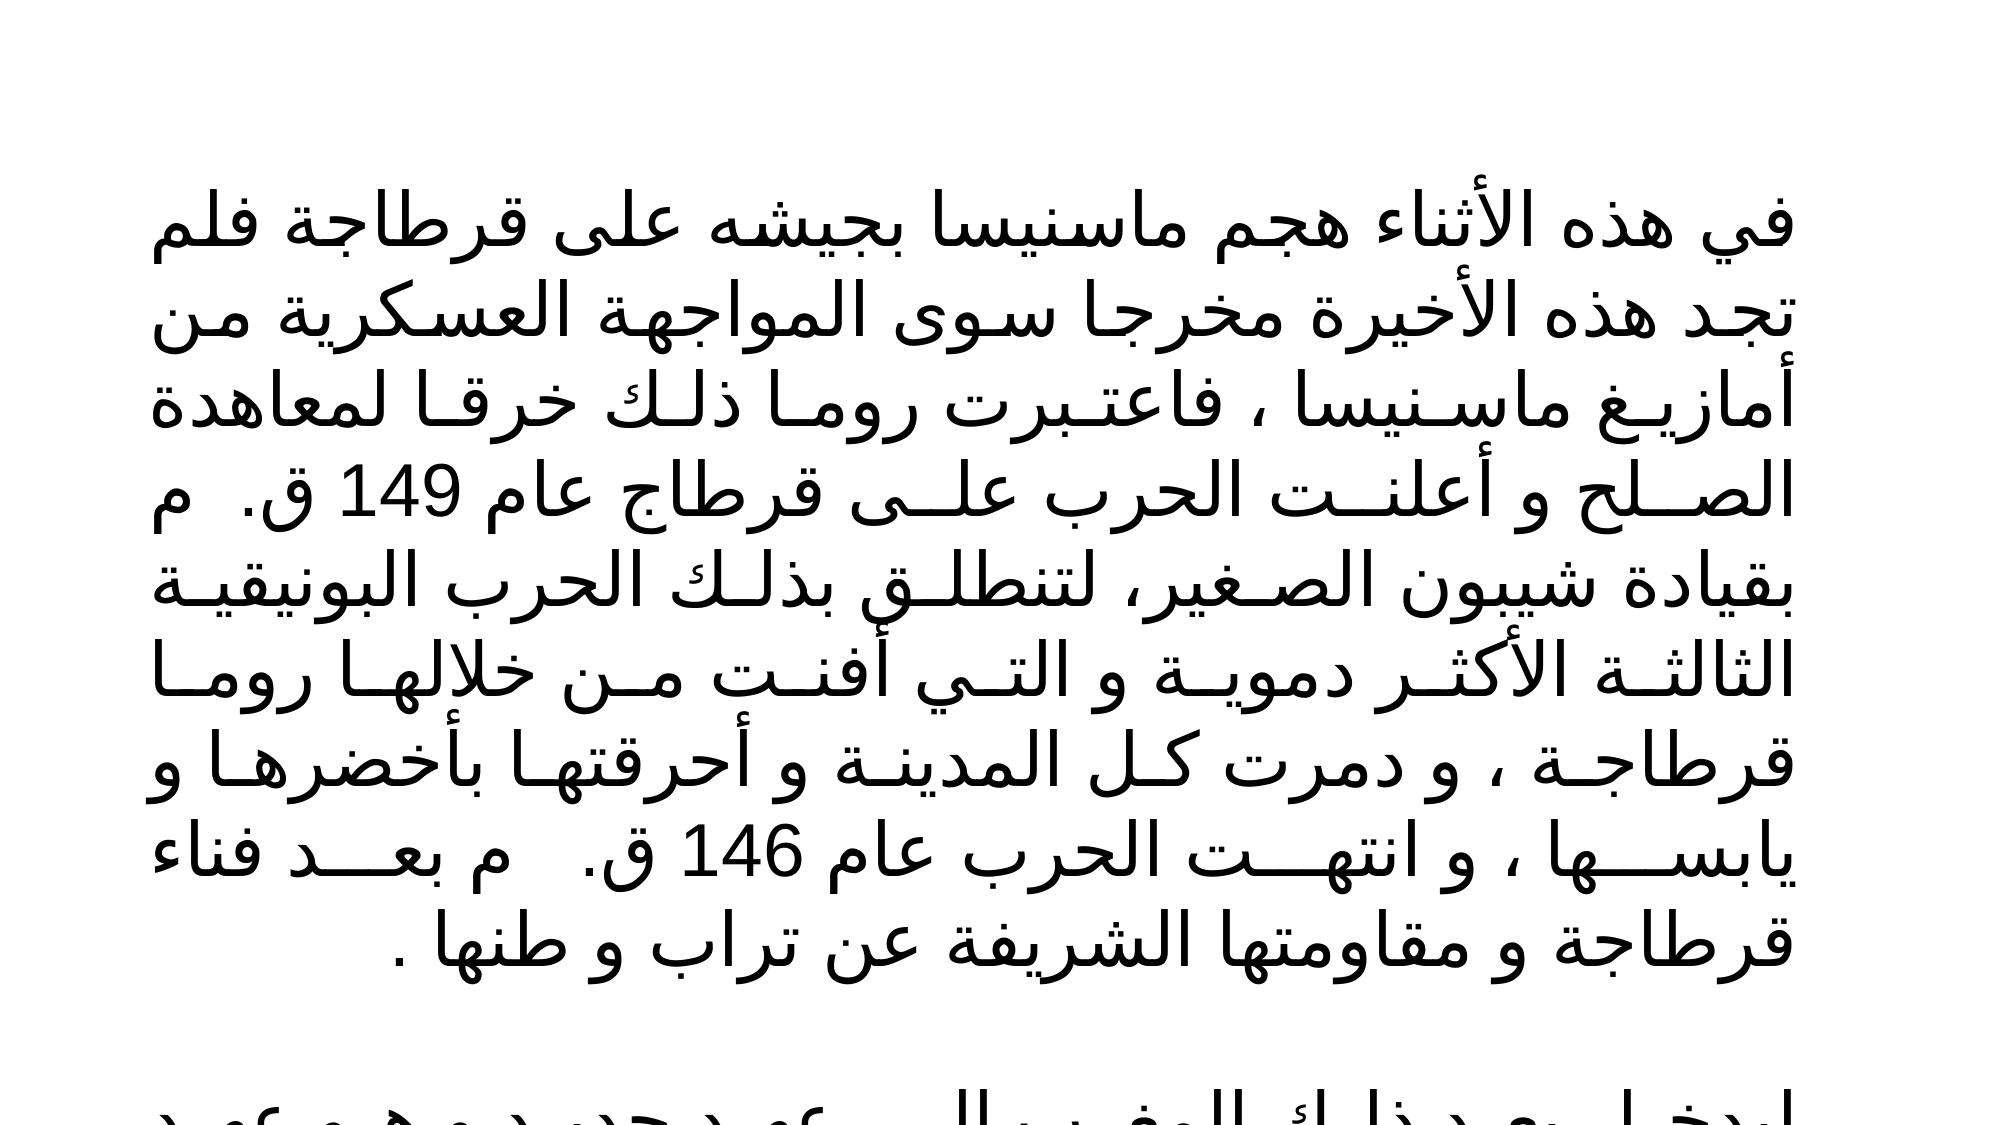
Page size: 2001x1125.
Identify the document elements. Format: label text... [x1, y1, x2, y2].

text_box في هذه الأثناء هجم ماسنيسا بجيشه على قرطاجة فلم تجد هذه الأخيرة مخرجا سوى المواجهة العسكرية من أمازيغ ماسنيسا ، فاعتبرت روما ذلك خرقا لمعاهدة الصلح و أعلنت الحرب على قرطاج عام 149 ق.م بقيادة شيبون الصغير، لتنطلق بذلك الحرب البونيقية الثالثة الأكثر دموية و التي أفنت من خلالها روما قرطاجة ، و دمرت كل المدينة و أحرقتها بأخضرها و يابسها ، و انتهت الحرب عام 146 ق.م بعد فناء قرطاجة و مقاومتها الشريفة عن تراب و طنها . ليدخل بعد ذلك المغرب الى عهد جديد و هو عهد المغرب الروماني [134, 163, 1814, 997]
